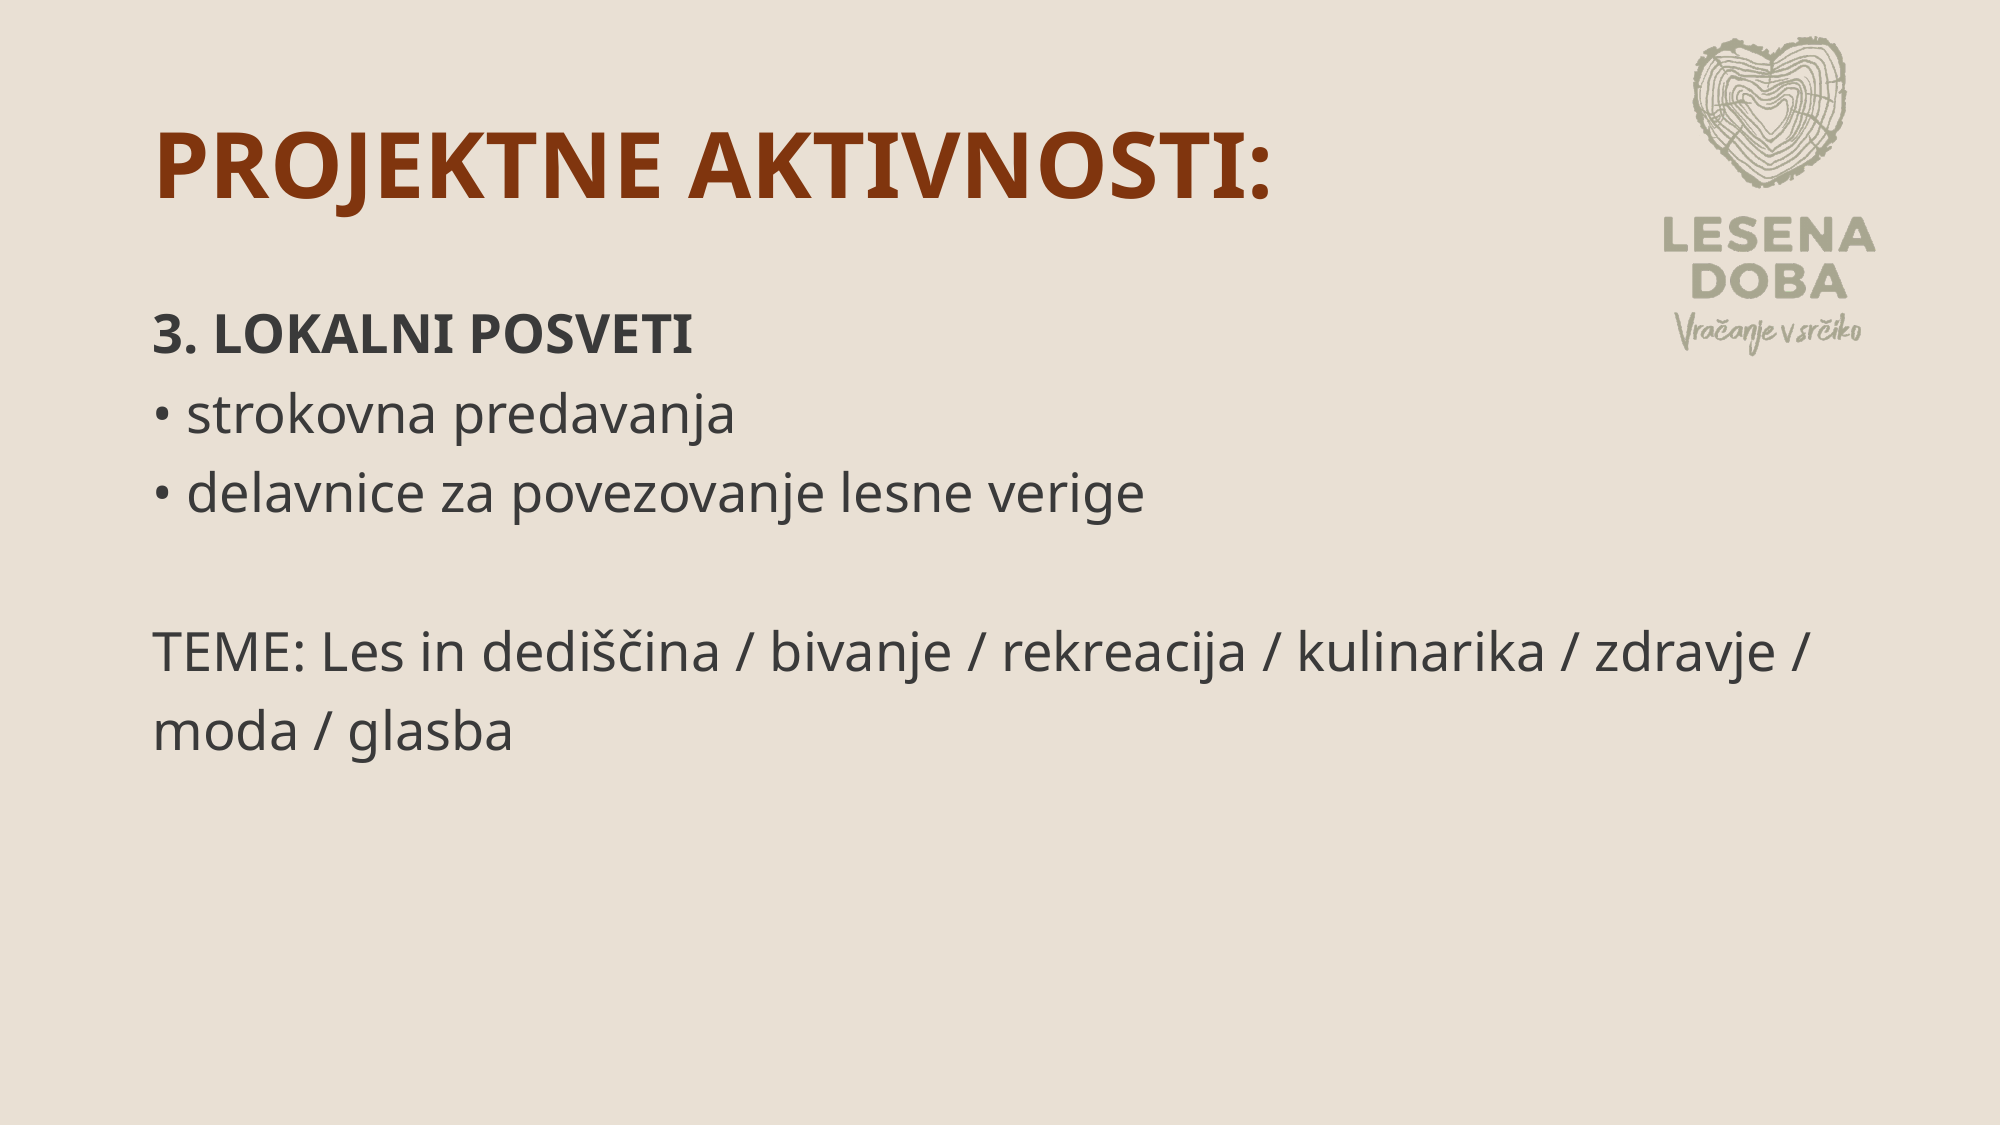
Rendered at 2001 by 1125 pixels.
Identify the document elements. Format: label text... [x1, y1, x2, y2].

list 3. LOKALNI POSVETI • strokovna predavanja • delavnice za povezovanje lesne verige TEME: Les in dediščina / bivanje / rekreacija / kulinarika / zdravje / moda / glasba [137, 299, 1863, 1014]
title PROJEKTNE AKTIVNOSTI: [137, 59, 1603, 278]
picture [1603, 36, 1936, 366]
